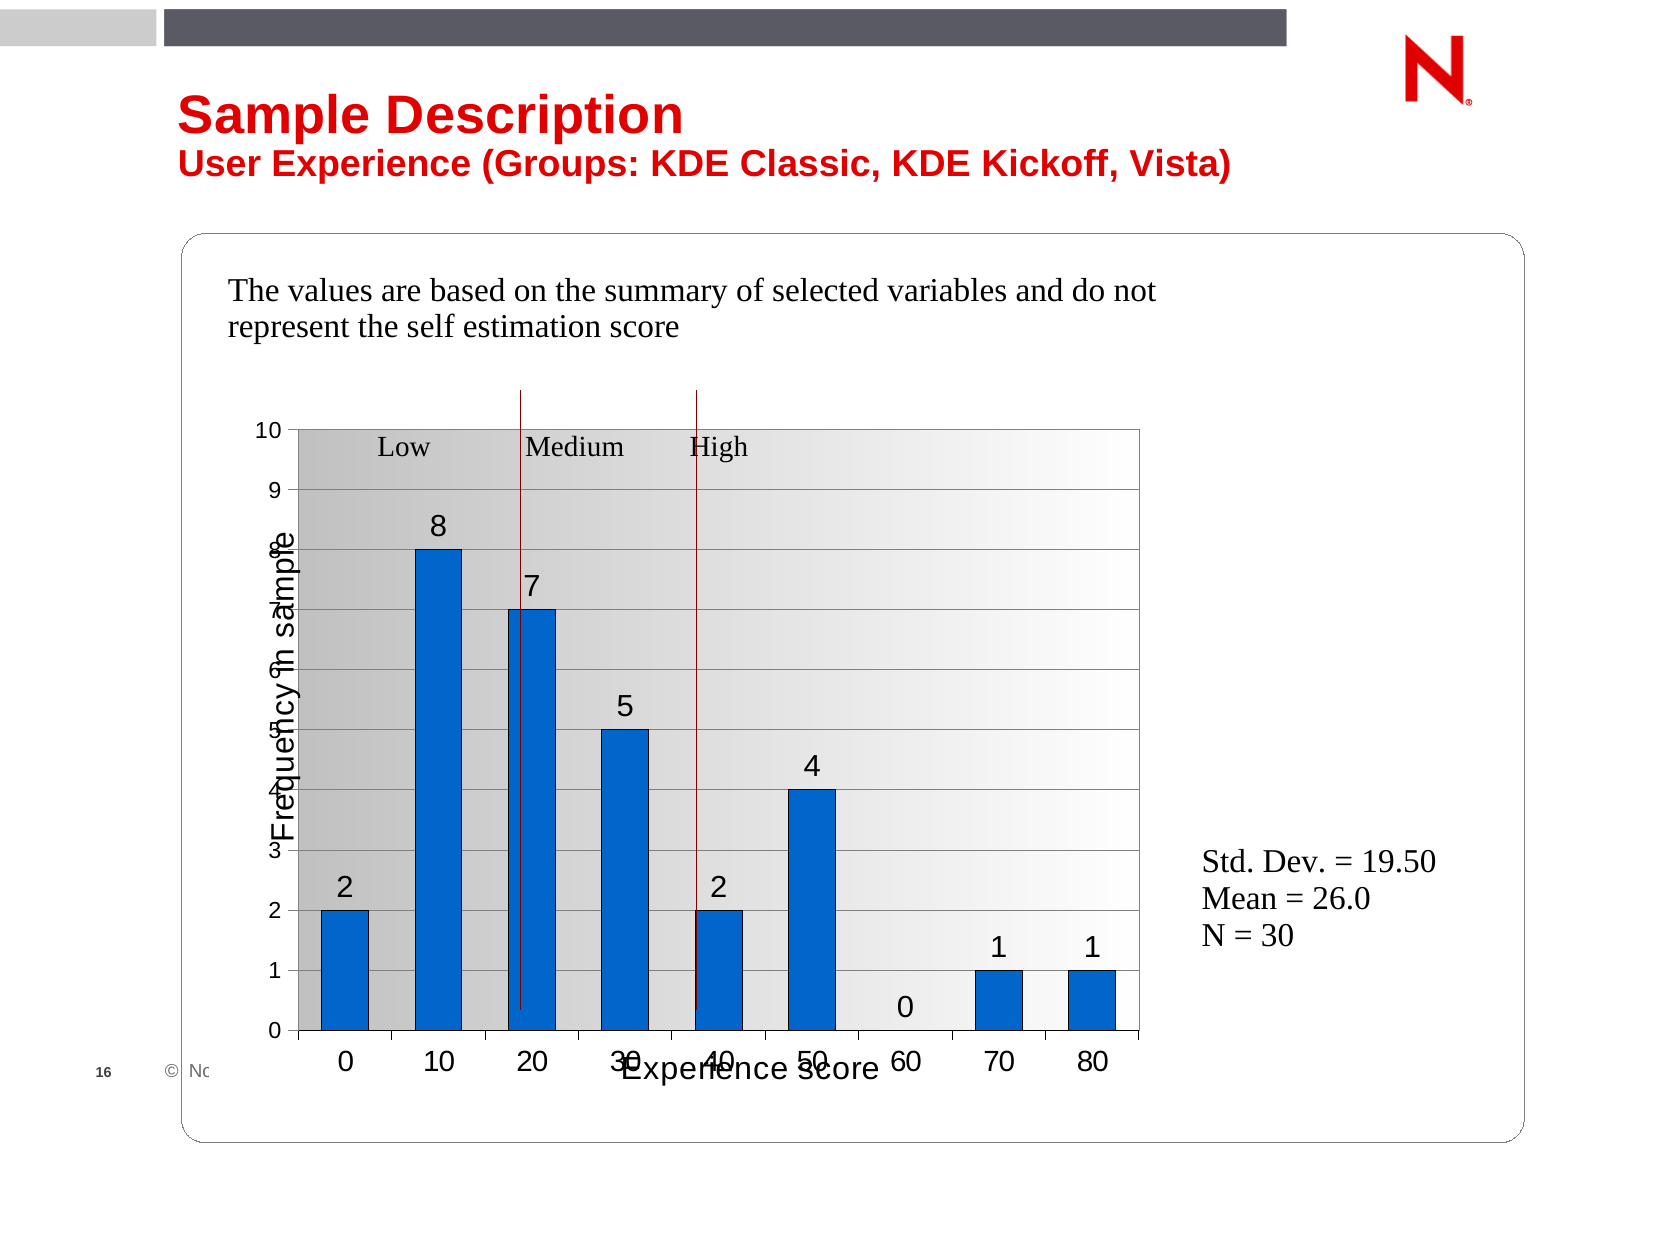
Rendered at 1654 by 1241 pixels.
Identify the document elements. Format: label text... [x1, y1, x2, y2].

text_box Std. Dev. = 19.50 Mean = 26.0 N = 30 [1201, 843, 1456, 966]
title Sample Description User Experience (Groups: KDE Classic, KDE Kickoff, Vista) [177, 46, 1525, 226]
picture [1403, 32, 1473, 46]
chart [209, 381, 1389, 1096]
text_box Low Medium High [377, 430, 786, 466]
text_box The values are based on the summary of selected variables and do not represent the self estimation score [227, 271, 1247, 353]
